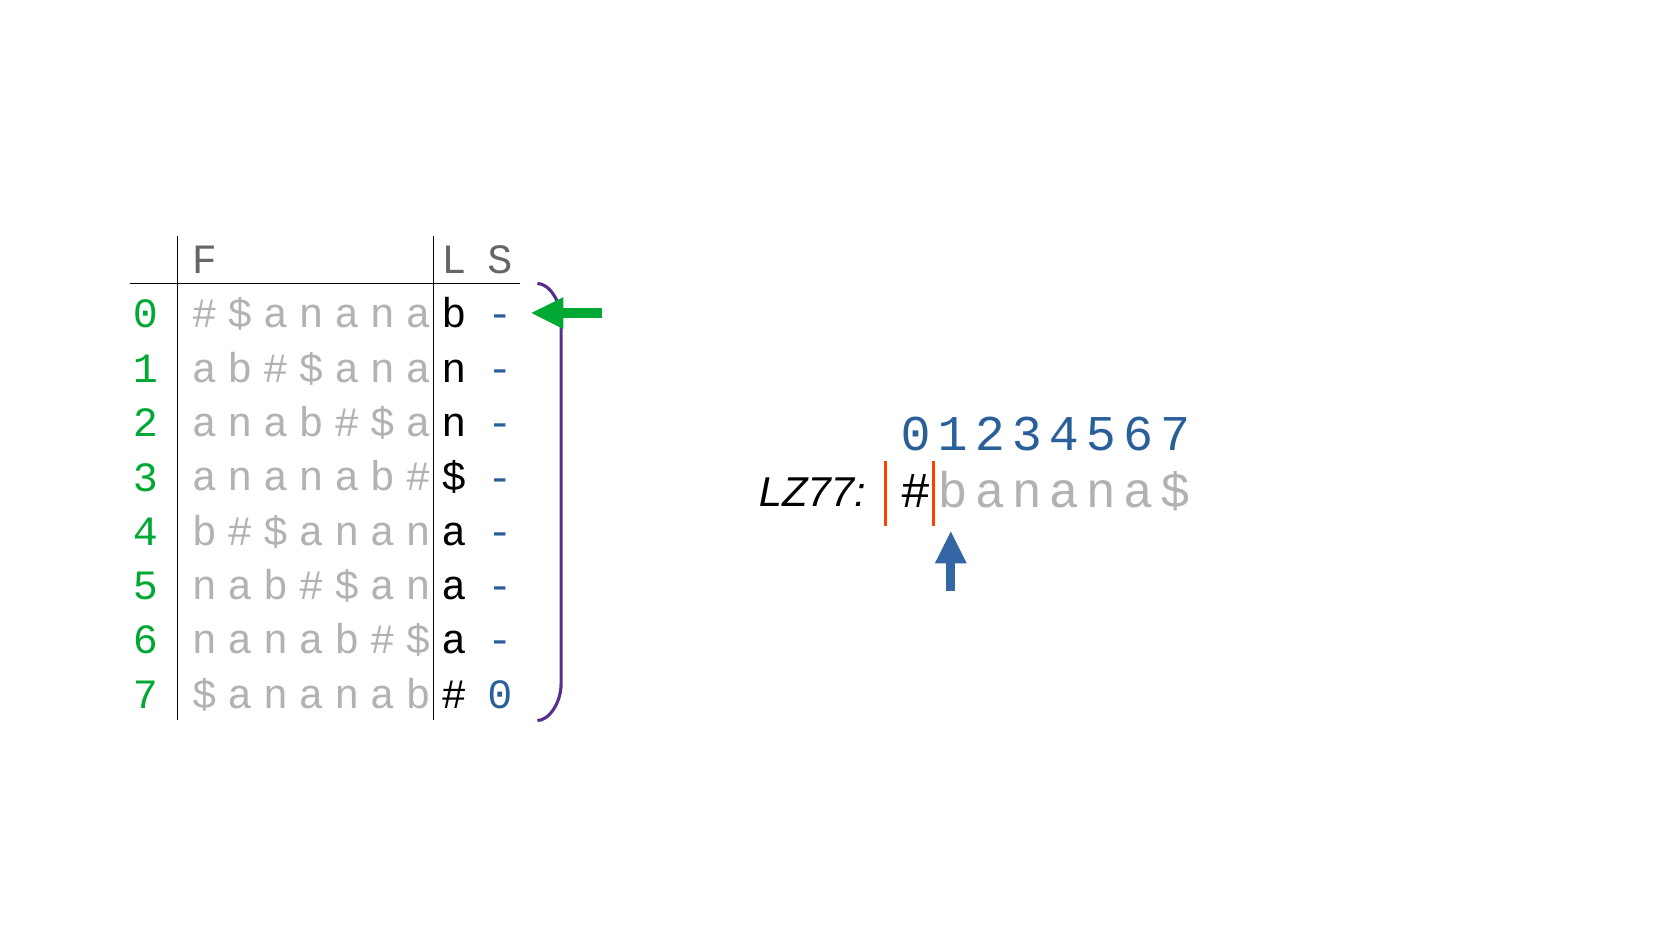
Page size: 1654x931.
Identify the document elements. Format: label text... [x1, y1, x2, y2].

text_box F L #$ananab ab#$anan anab#$an ananab#$ b#$anana nab#$ana nanab#$a $ananab# [177, 224, 538, 783]
text_box LZ77: [744, 453, 885, 524]
text_box S - - - - - - - 0 [472, 224, 520, 745]
text_box F L #$ananab ab#$anan anab#$an ananab#$ b#$anana nab#$ana nanab#$a $ananab# [178, 224, 472, 283]
text_box 0 1 2 3 4 5 6 7 [118, 224, 178, 733]
text_box 01234567 #banana$ [885, 401, 1206, 530]
